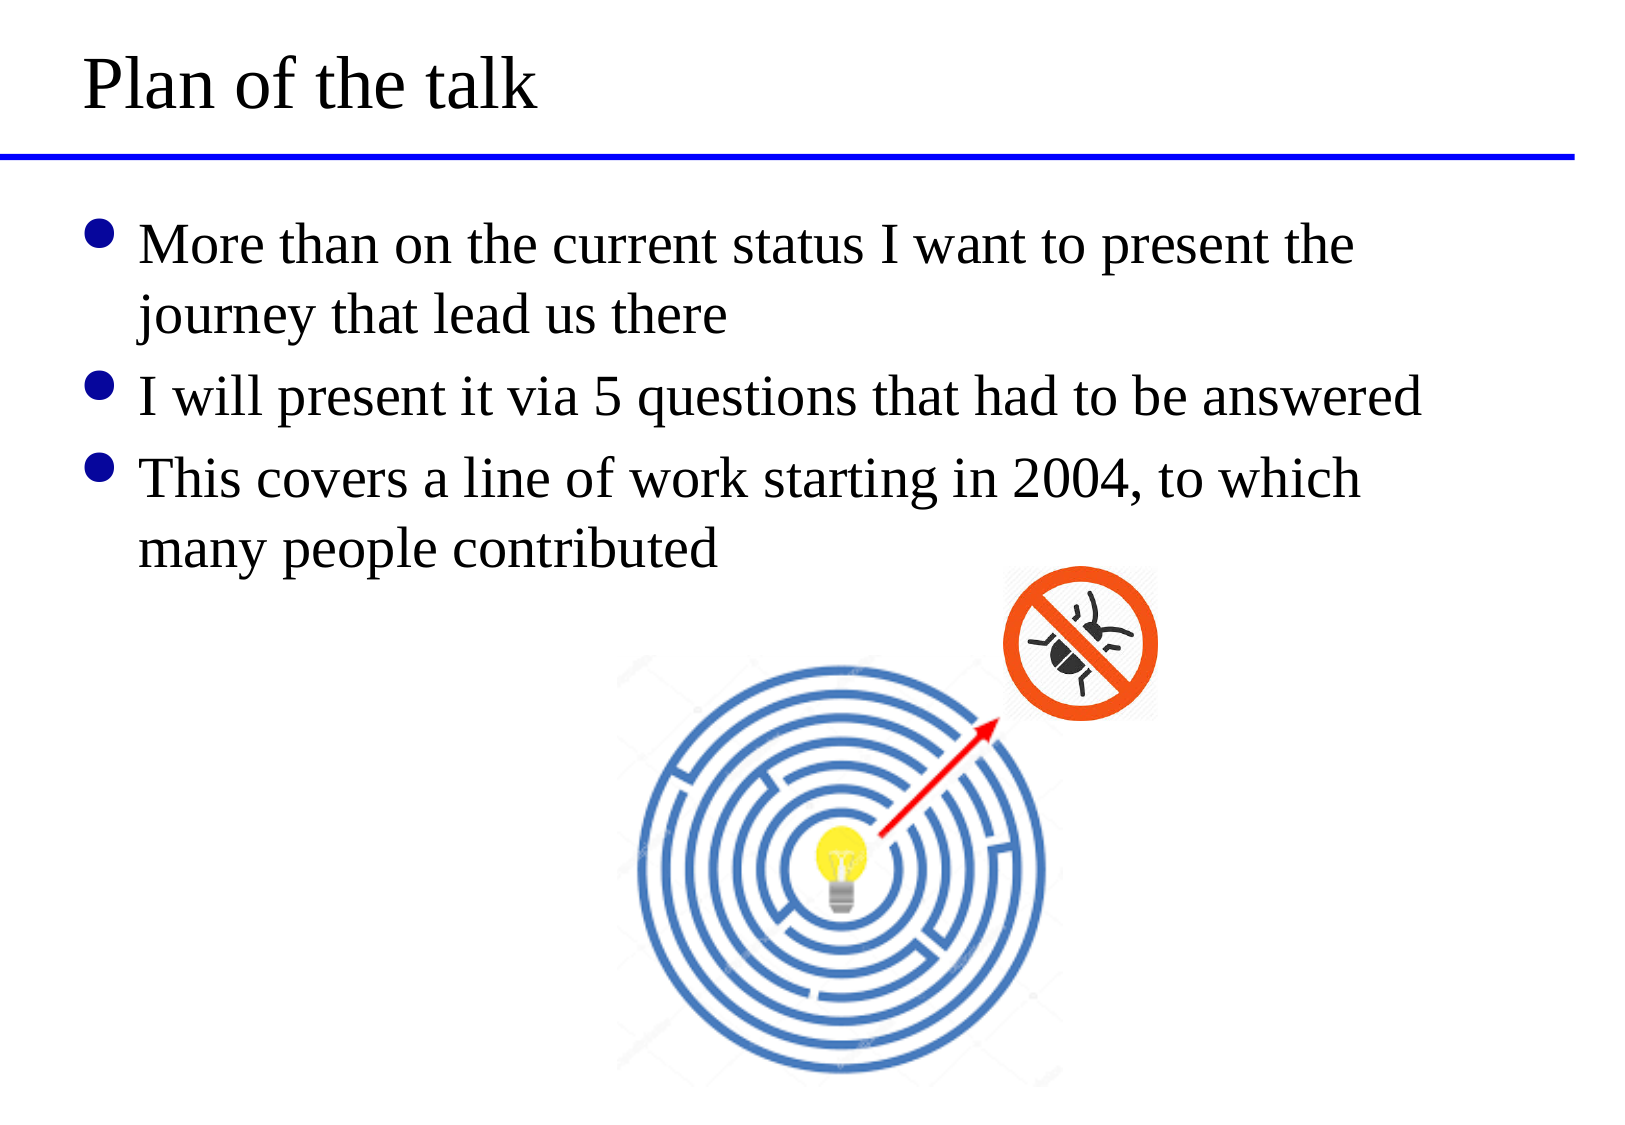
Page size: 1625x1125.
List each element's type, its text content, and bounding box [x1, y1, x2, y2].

list More than on the current status I want to present the journey that lead us there I will present it via 5 questions that had to be answered This covers a line of work starting in 2004, to which many people contributed [67, 198, 1478, 1061]
title Plan of the talk [67, 27, 1544, 131]
picture [617, 566, 1158, 1087]
